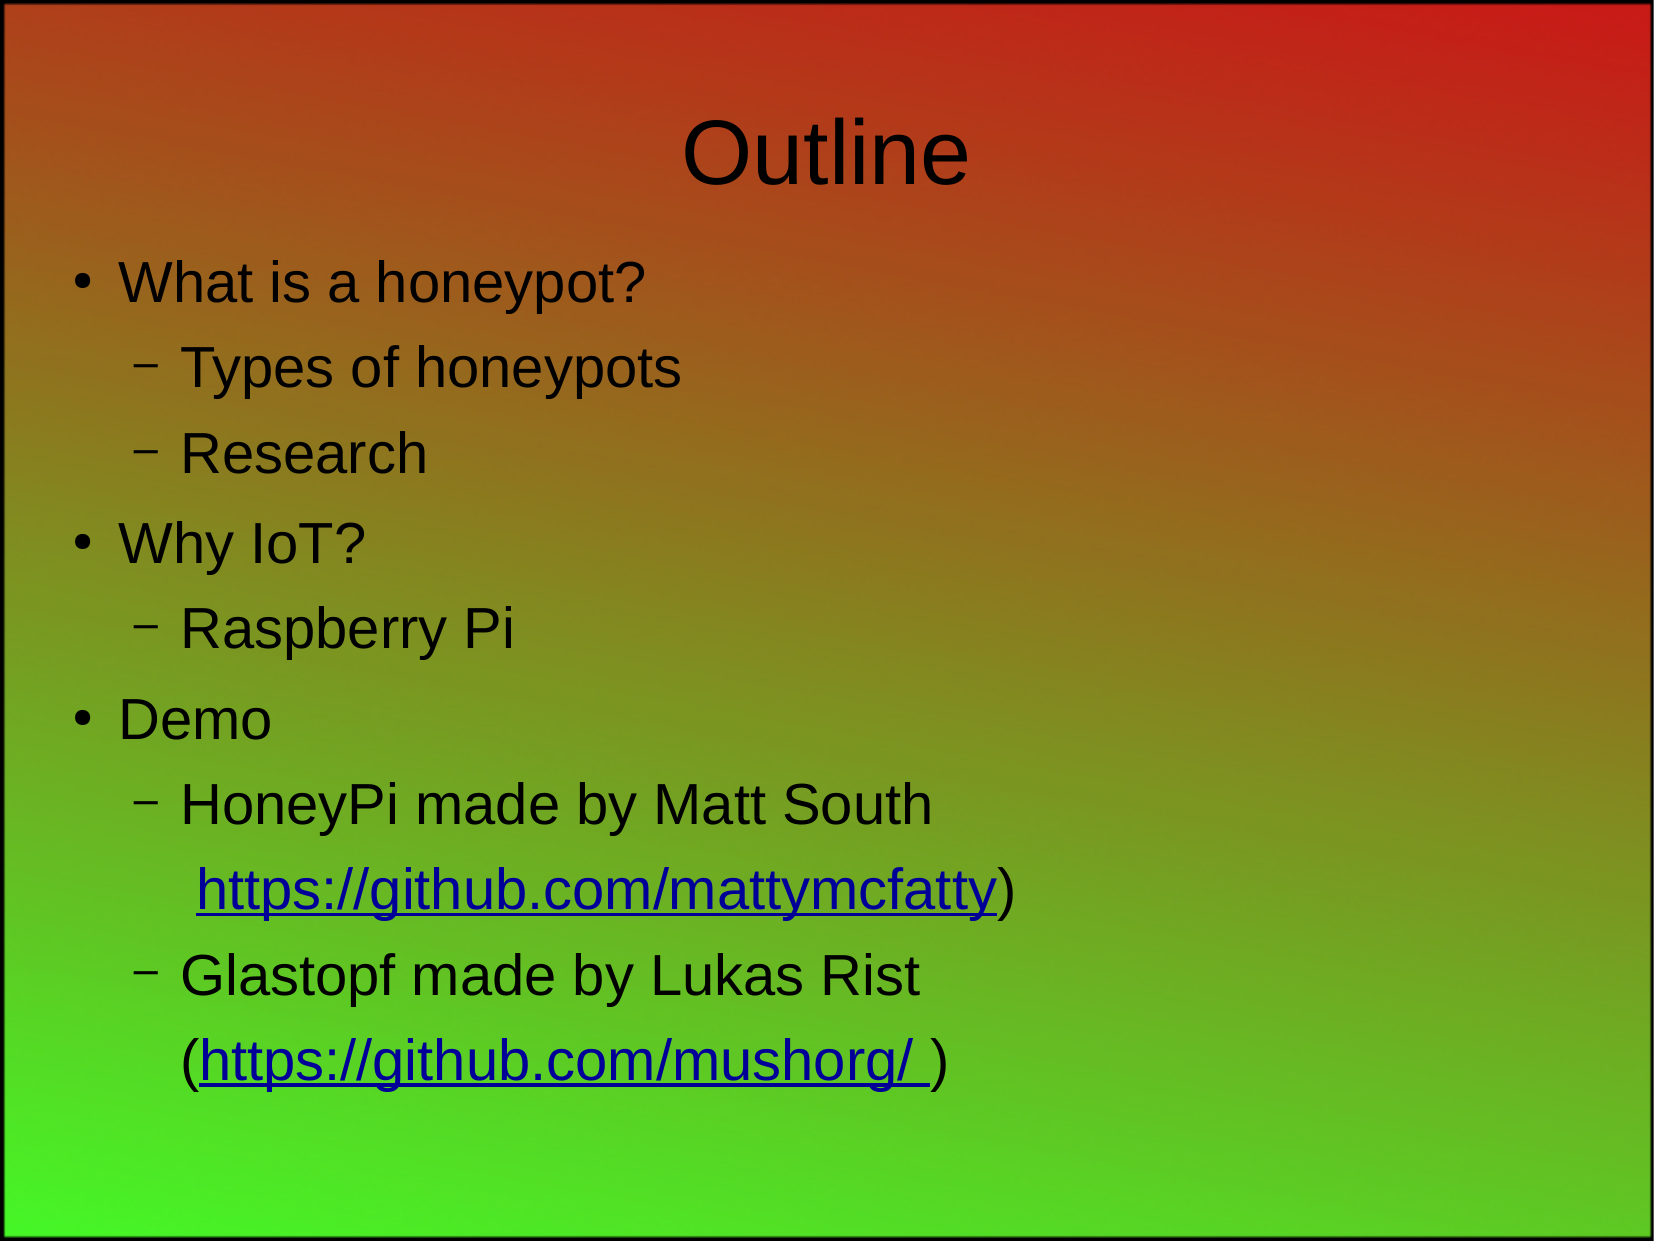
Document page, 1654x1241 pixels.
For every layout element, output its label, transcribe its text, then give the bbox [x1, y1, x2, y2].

picture [0, 0, 1654, 1241]
title Outline [82, 49, 1571, 257]
list What is a honeypot? Types of honeypots Research Why IoT? Raspberry Pi Demo HoneyPi made by Matt South https://github.com/mattymcfatty) Glastopf made by Lukas Rist (https://github.com/mushorg/ ) [56, 250, 1546, 1096]
